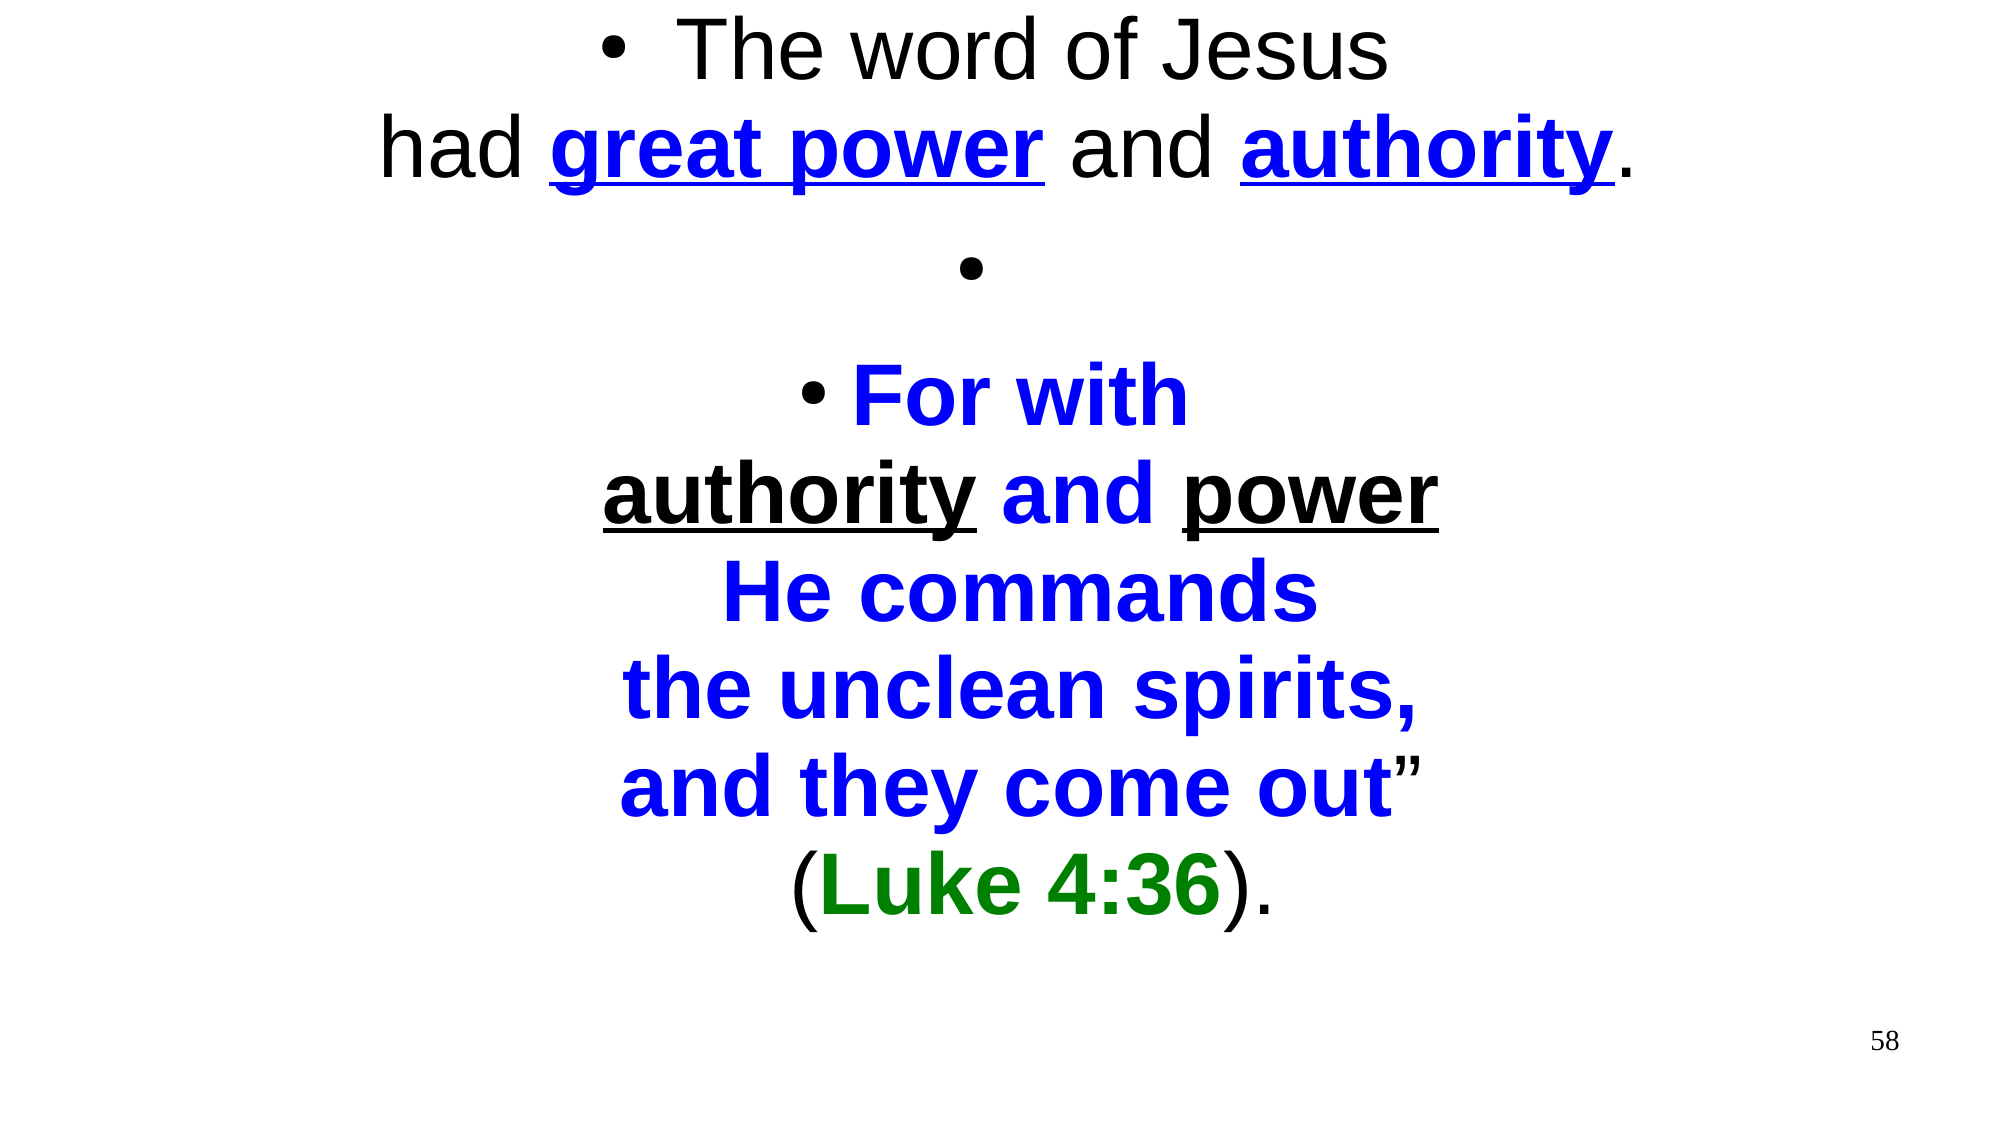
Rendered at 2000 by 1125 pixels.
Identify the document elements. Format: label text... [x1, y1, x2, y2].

list The word of Jesus had great power and authority. For with authority and power He commands the unclean spirits, and they come out” (Luke 4:36). [0, 0, 1996, 1123]
